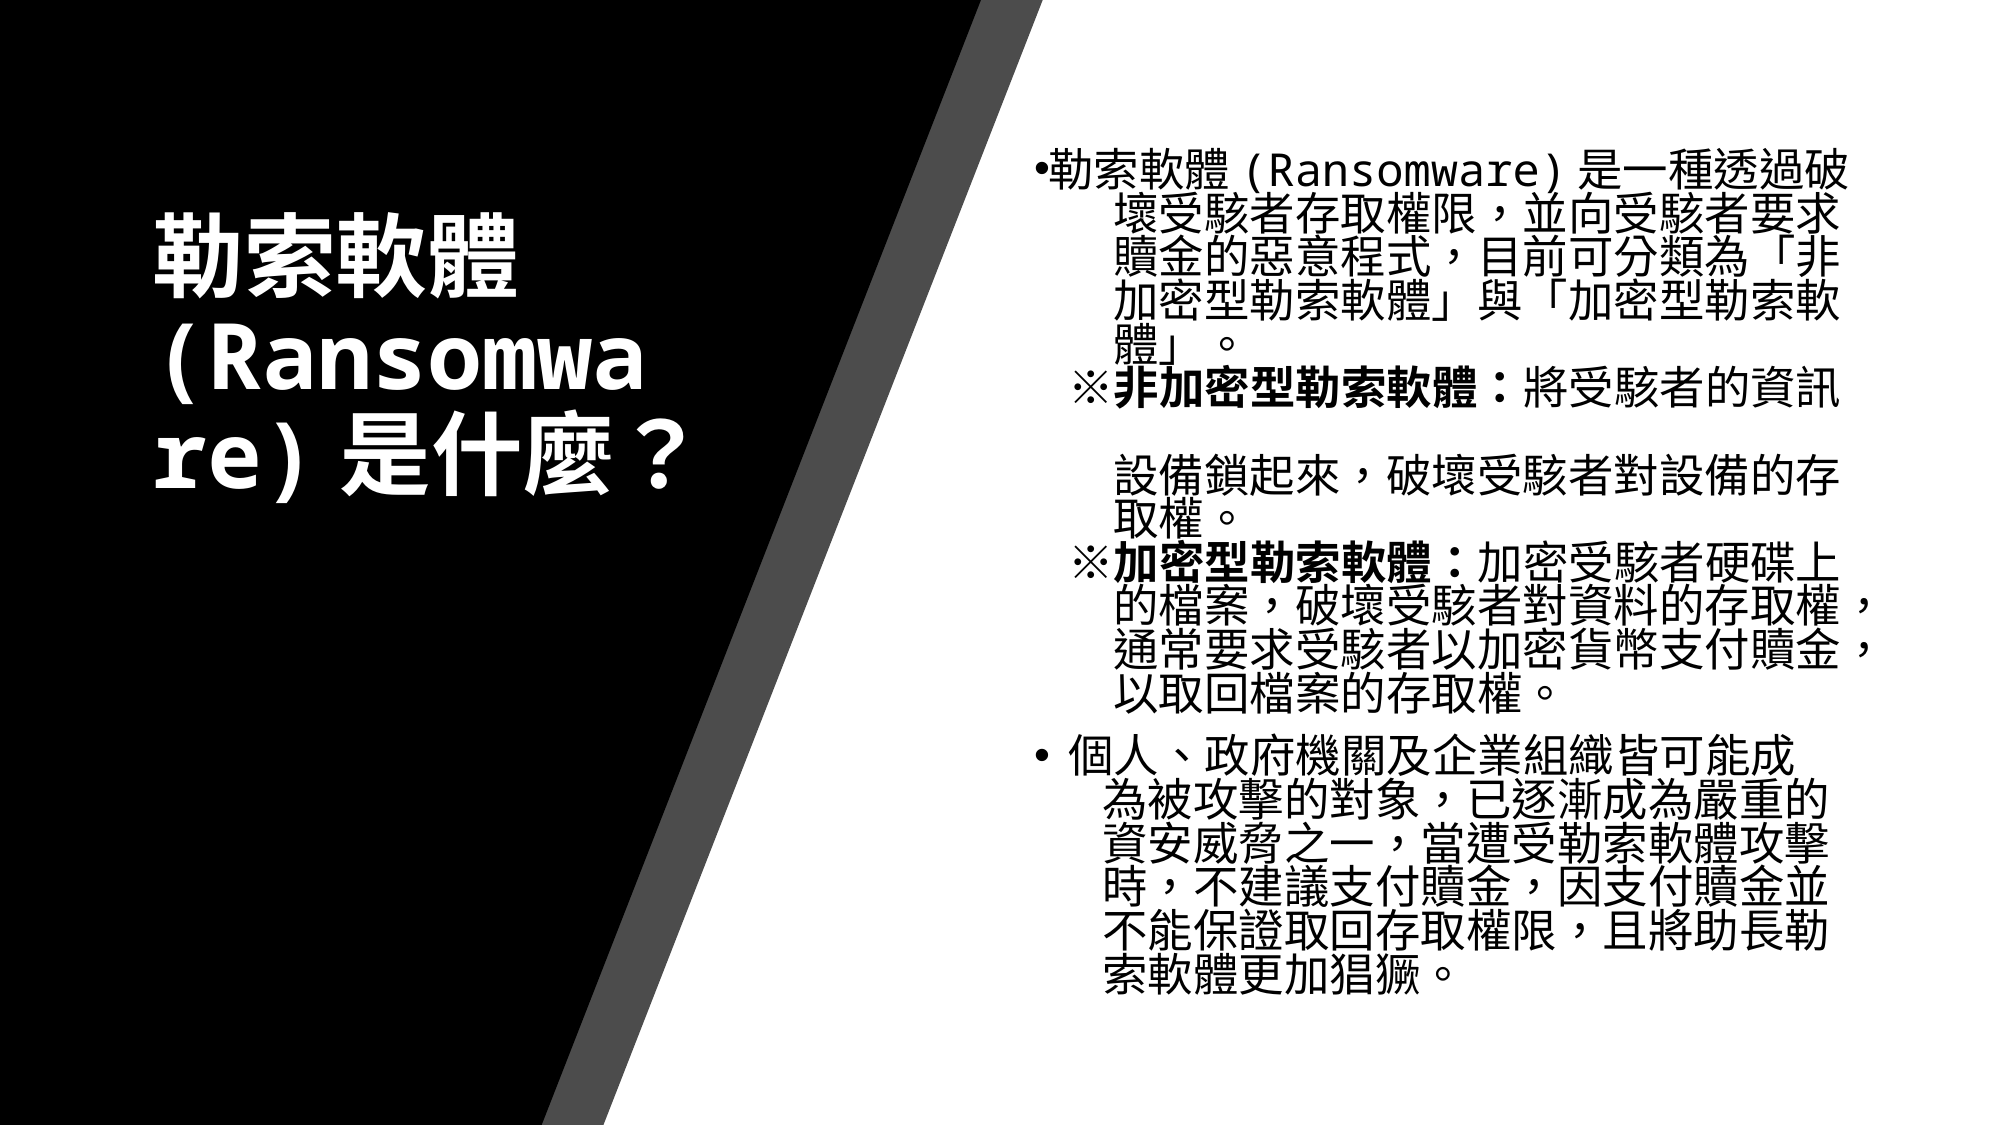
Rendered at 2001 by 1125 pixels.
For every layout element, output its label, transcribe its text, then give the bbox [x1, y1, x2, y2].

title 勒索軟體(Ransomware)是什麼？ [137, 115, 717, 605]
list 勒索軟體(Ransomware)是一種透過破 壞受駭者存取權限，並向受駭者要求 贖金的惡意程式，目前可分類為「非 加密型勒索軟體」與「加密型勒索軟 體」。 ※非加密型勒索軟體：將受駭者的資訊 設備鎖起來，破壞受駭者對設備的存 取權。 ※加密型勒索軟體：加密受駭者硬碟上 的檔案，破壞受駭者對資料的存取權， 通常要求受駭者以加密貨幣支付贖金， 以取回檔案的存取權。 個人、政府機關及企業組織皆可能成 為被攻擊的對象，已逐漸成為嚴重的 資安威脅之一，當遭受勒索軟體攻擊 時，不建議支付贖金，因支付贖金並 不能保證取回存取權限，且將助長勒 索軟體更加猖獗。 [1019, 115, 1928, 1036]
text_box [0, 0, 2000, 1125]
